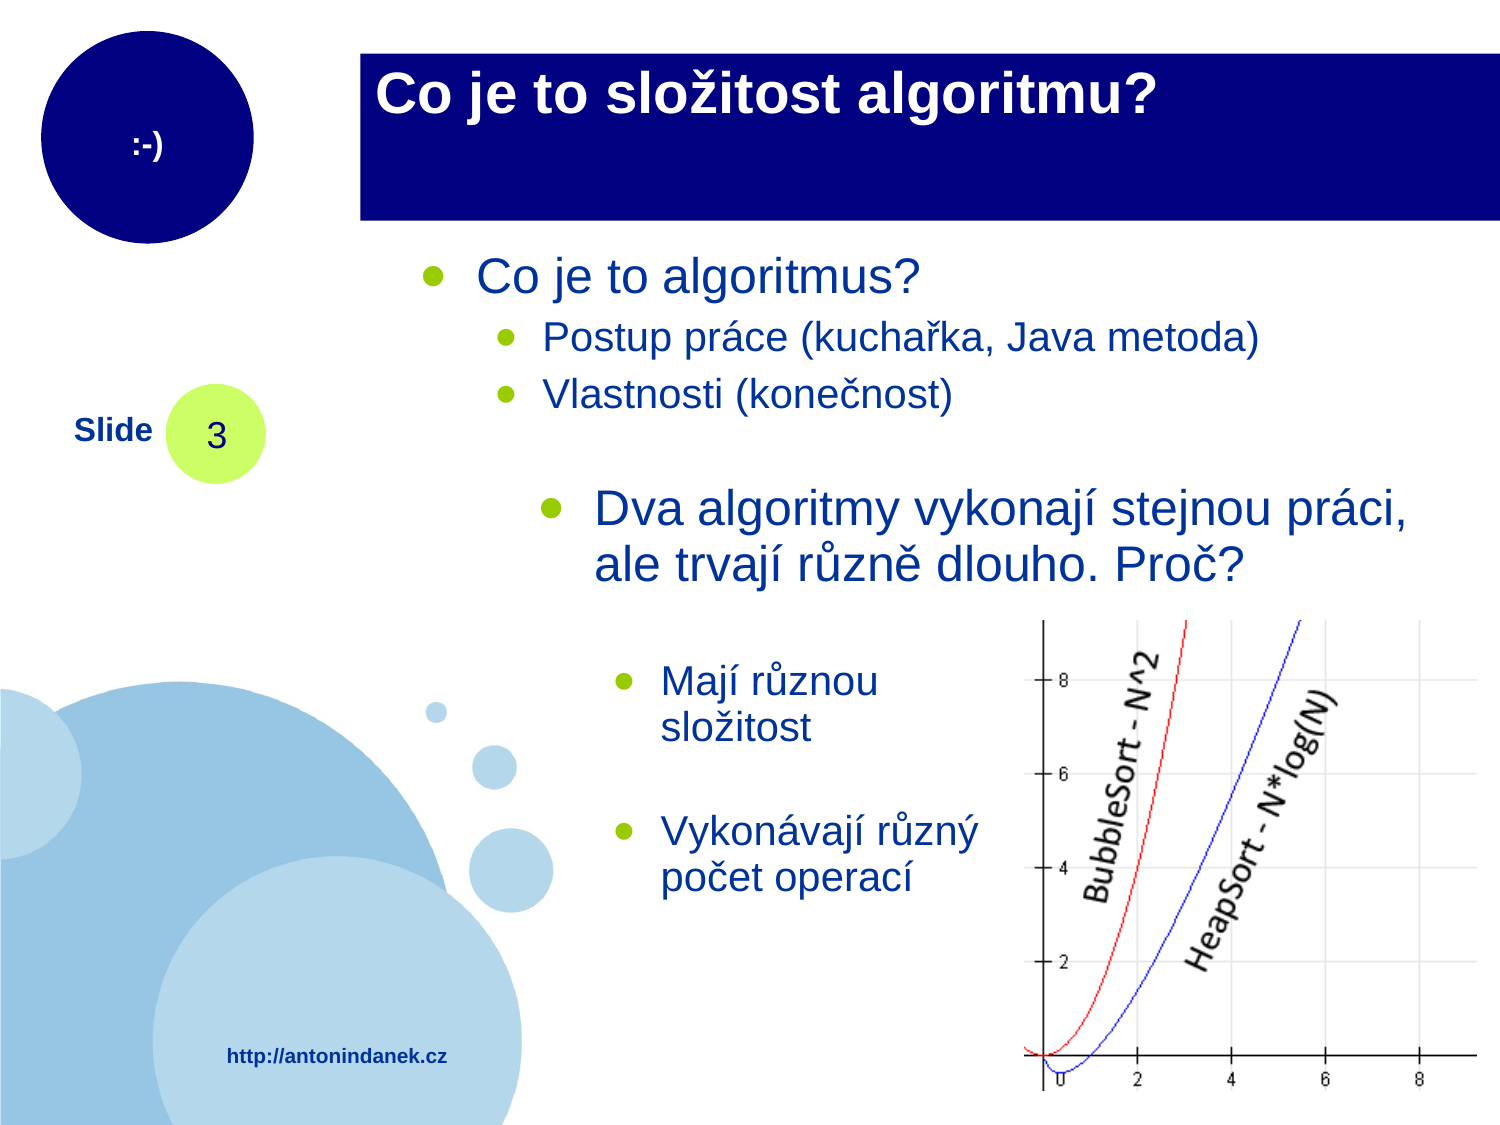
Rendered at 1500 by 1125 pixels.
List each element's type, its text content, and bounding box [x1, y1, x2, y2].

list Co je to algoritmus? Postup práce (kuchařka, Java metoda) Vlastnosti (konečnost) [405, 240, 1418, 473]
list Dva algoritmy vykonají stejnou práci, ale trvají různě dlouho. Proč? Mají různou složitost Vykonávají různý počet operací [523, 472, 1500, 990]
picture [0, 638, 625, 1125]
title Co je to složitost algoritmu? [360, 53, 1500, 221]
picture [1024, 620, 1477, 1091]
